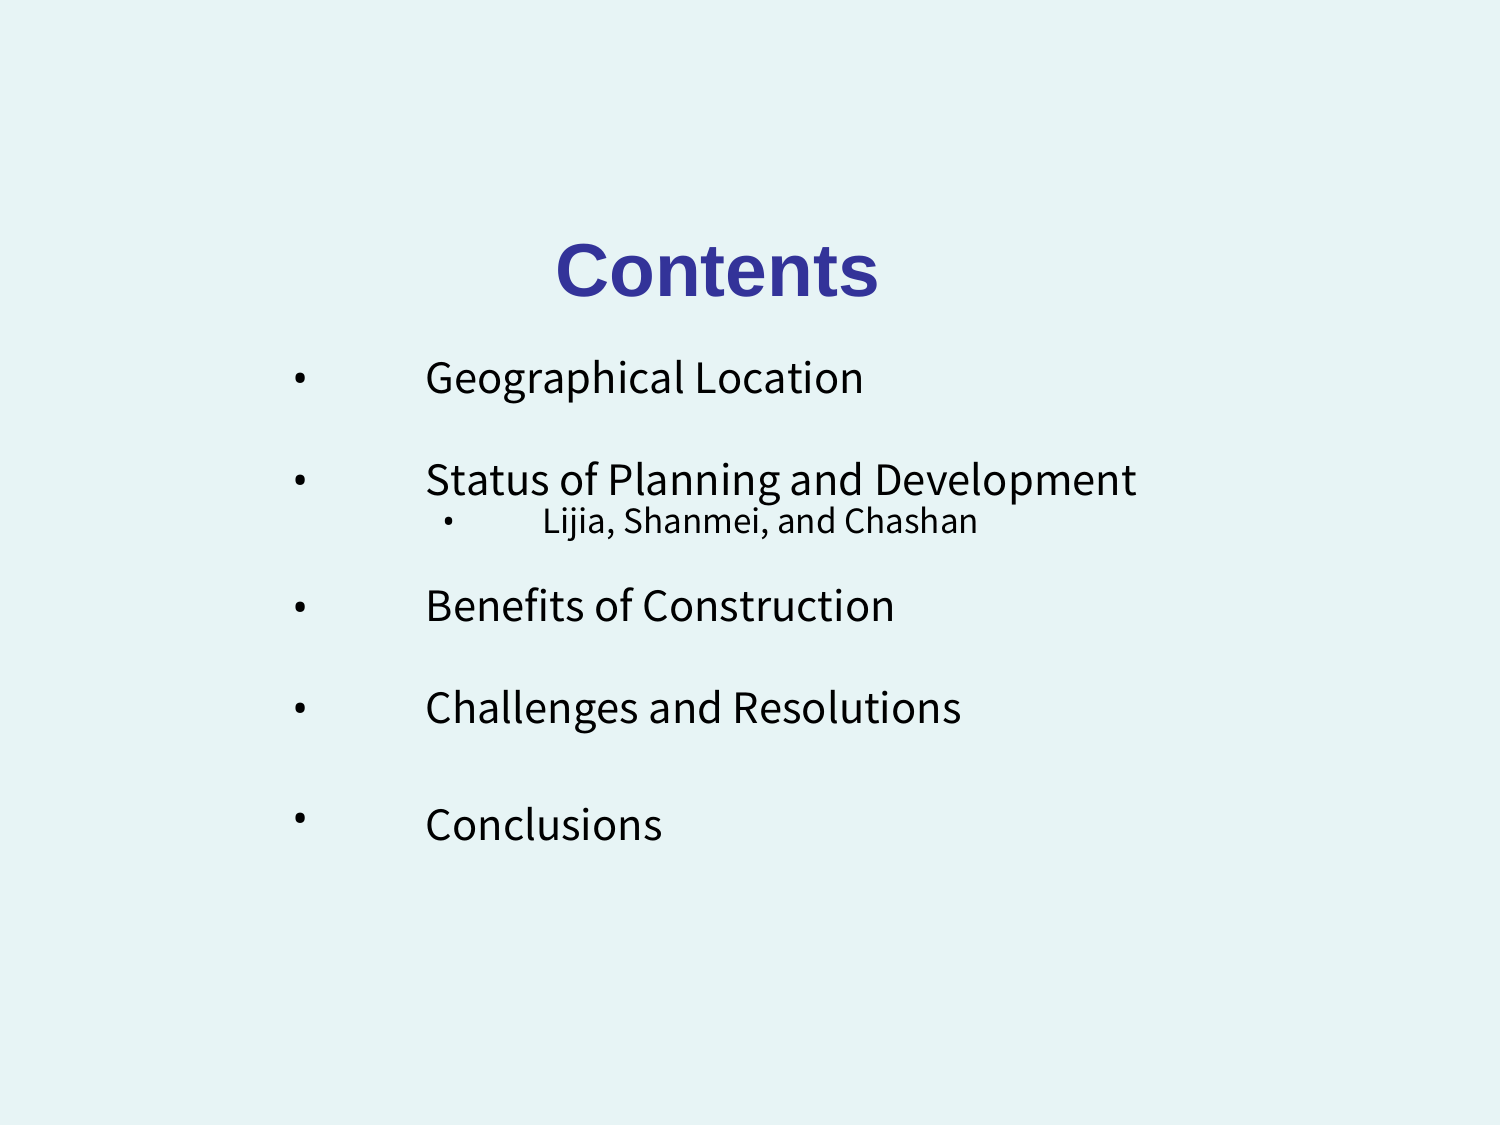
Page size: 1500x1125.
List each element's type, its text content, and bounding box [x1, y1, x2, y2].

list Geographical Location Status of Planning and Development Lijia, Shanmei, and Chashan Benefits of Construction Challenges and Resolutions Conclusions [277, 350, 1223, 851]
title Contents [53, 172, 1404, 361]
